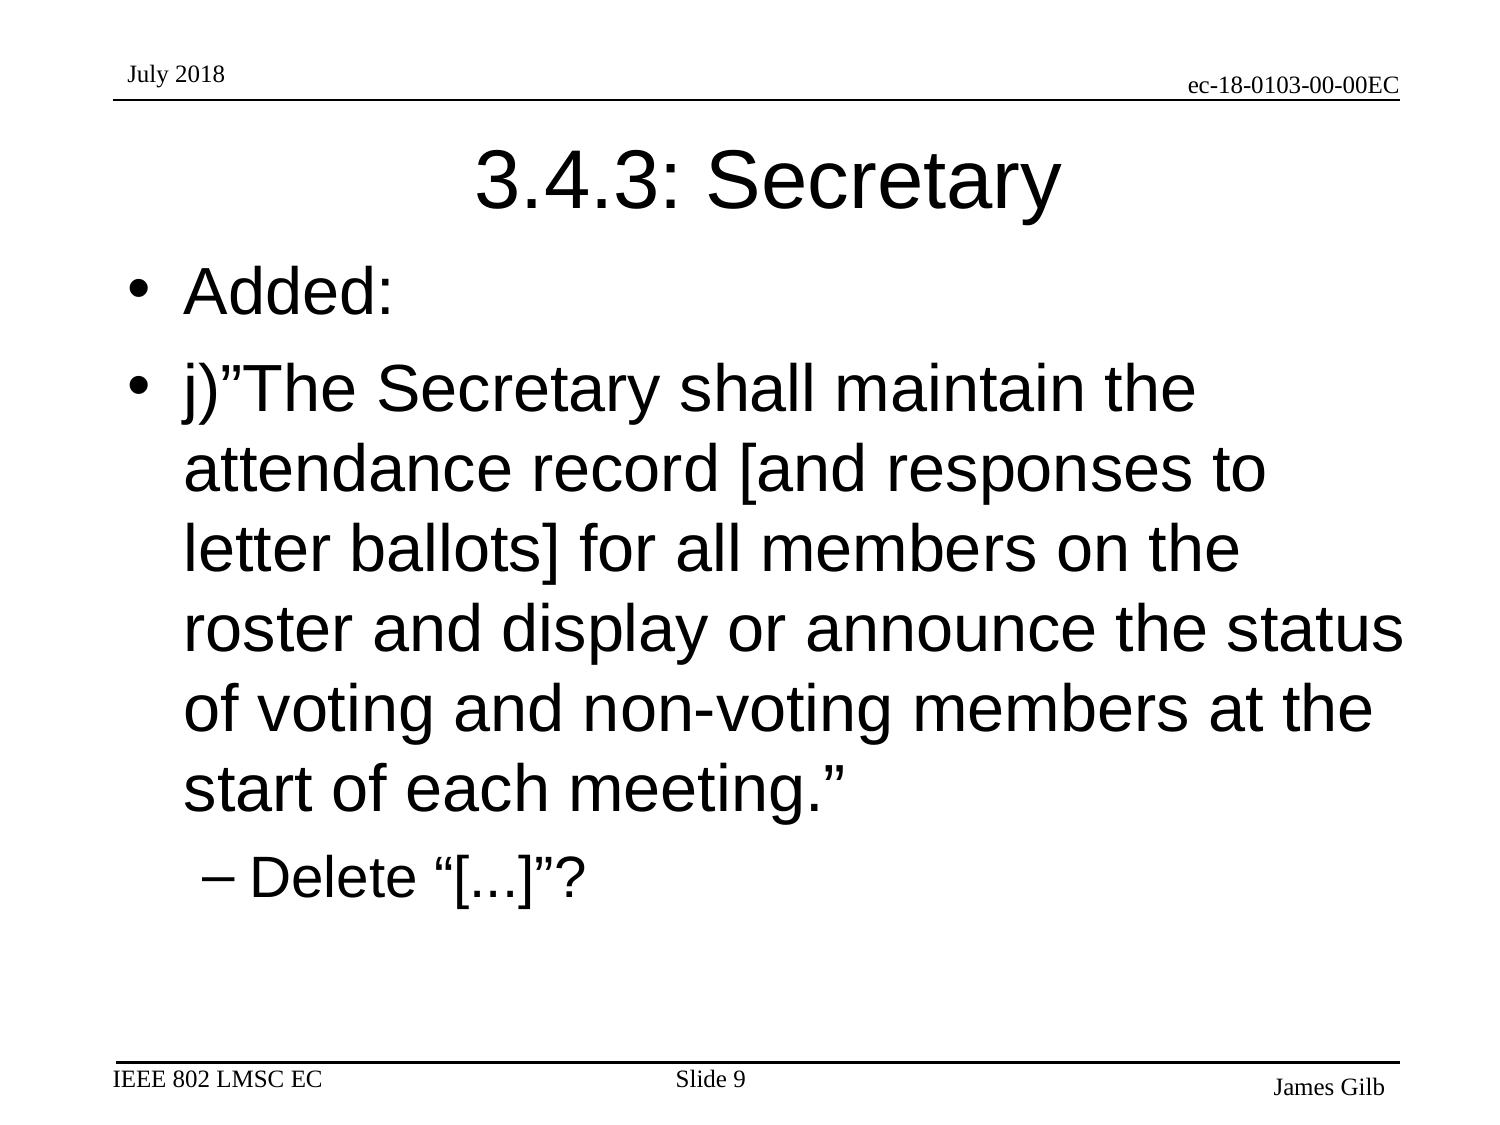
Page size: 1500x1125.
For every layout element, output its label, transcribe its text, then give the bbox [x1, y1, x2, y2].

list Added: j)”The Secretary shall maintain the attendance record [and responses to letter ballots] for all members on the roster and display or announce the status of voting and non-voting members at the start of each meeting.” Delete “[...]”? [112, 239, 1426, 1051]
title 3.4.3: Secretary [112, 112, 1426, 238]
